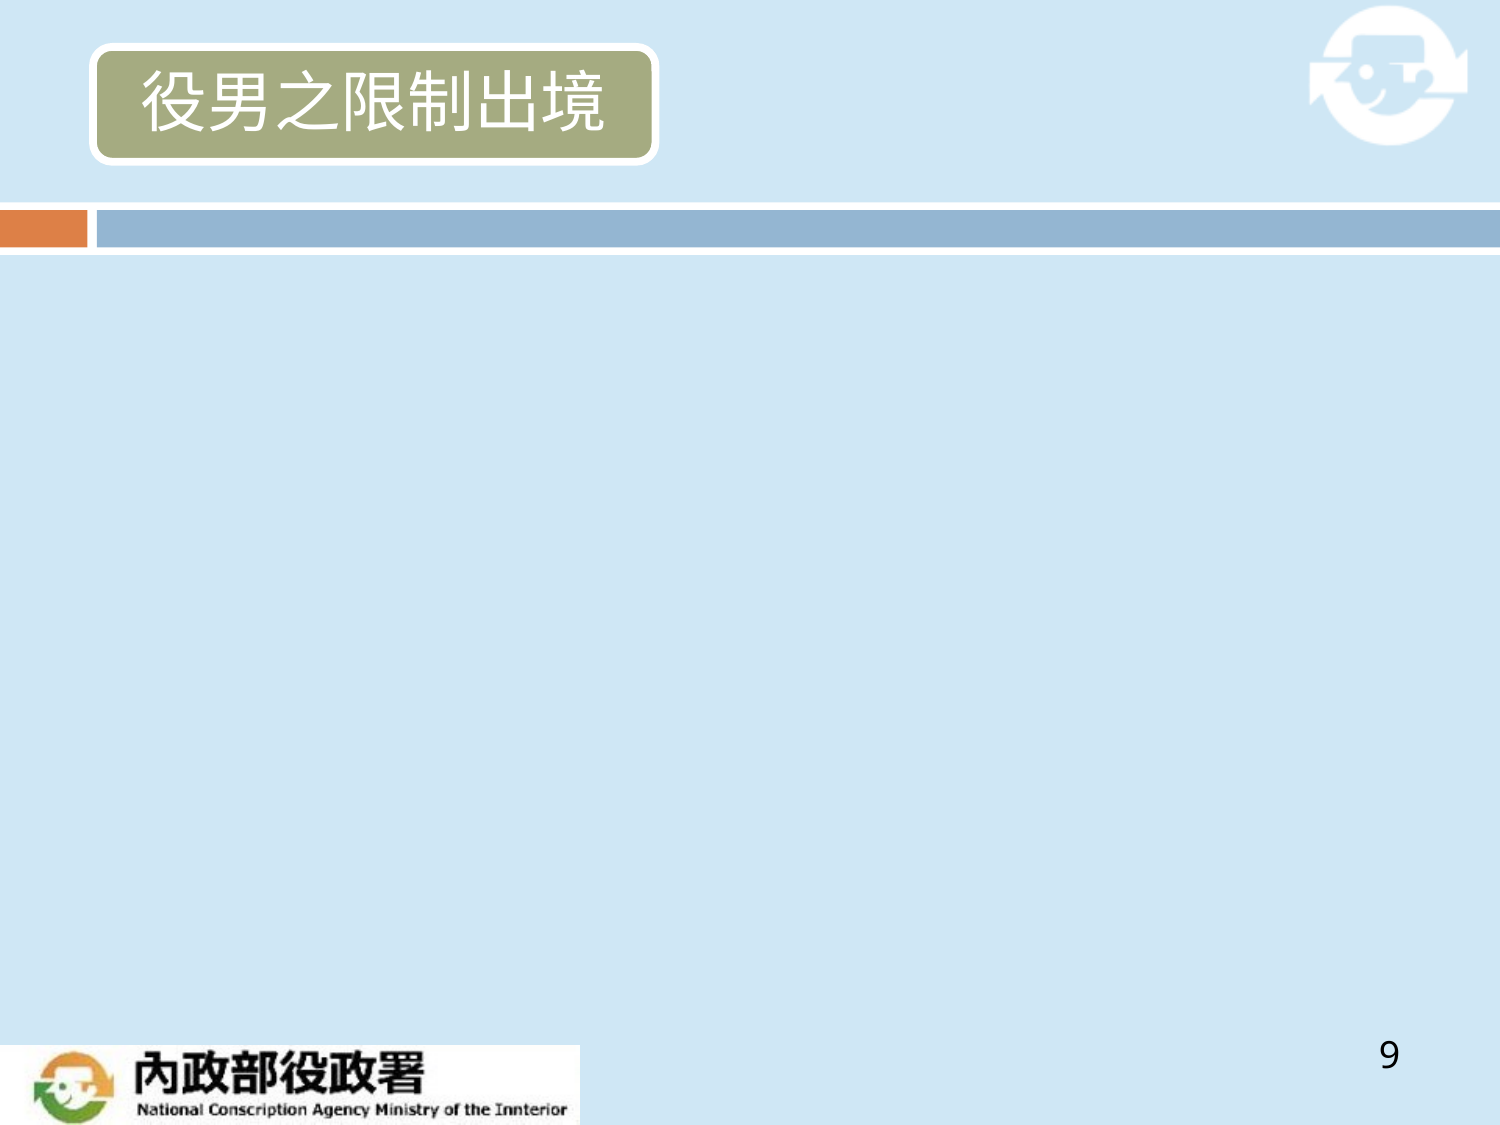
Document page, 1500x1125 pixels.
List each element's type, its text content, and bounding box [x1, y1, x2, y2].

picture [0, 468, 1436, 1125]
text_box 役男之限制出境 [92, 46, 656, 162]
picture [1305, 0, 1473, 153]
slide_number <編號> [1364, 1023, 1452, 1086]
